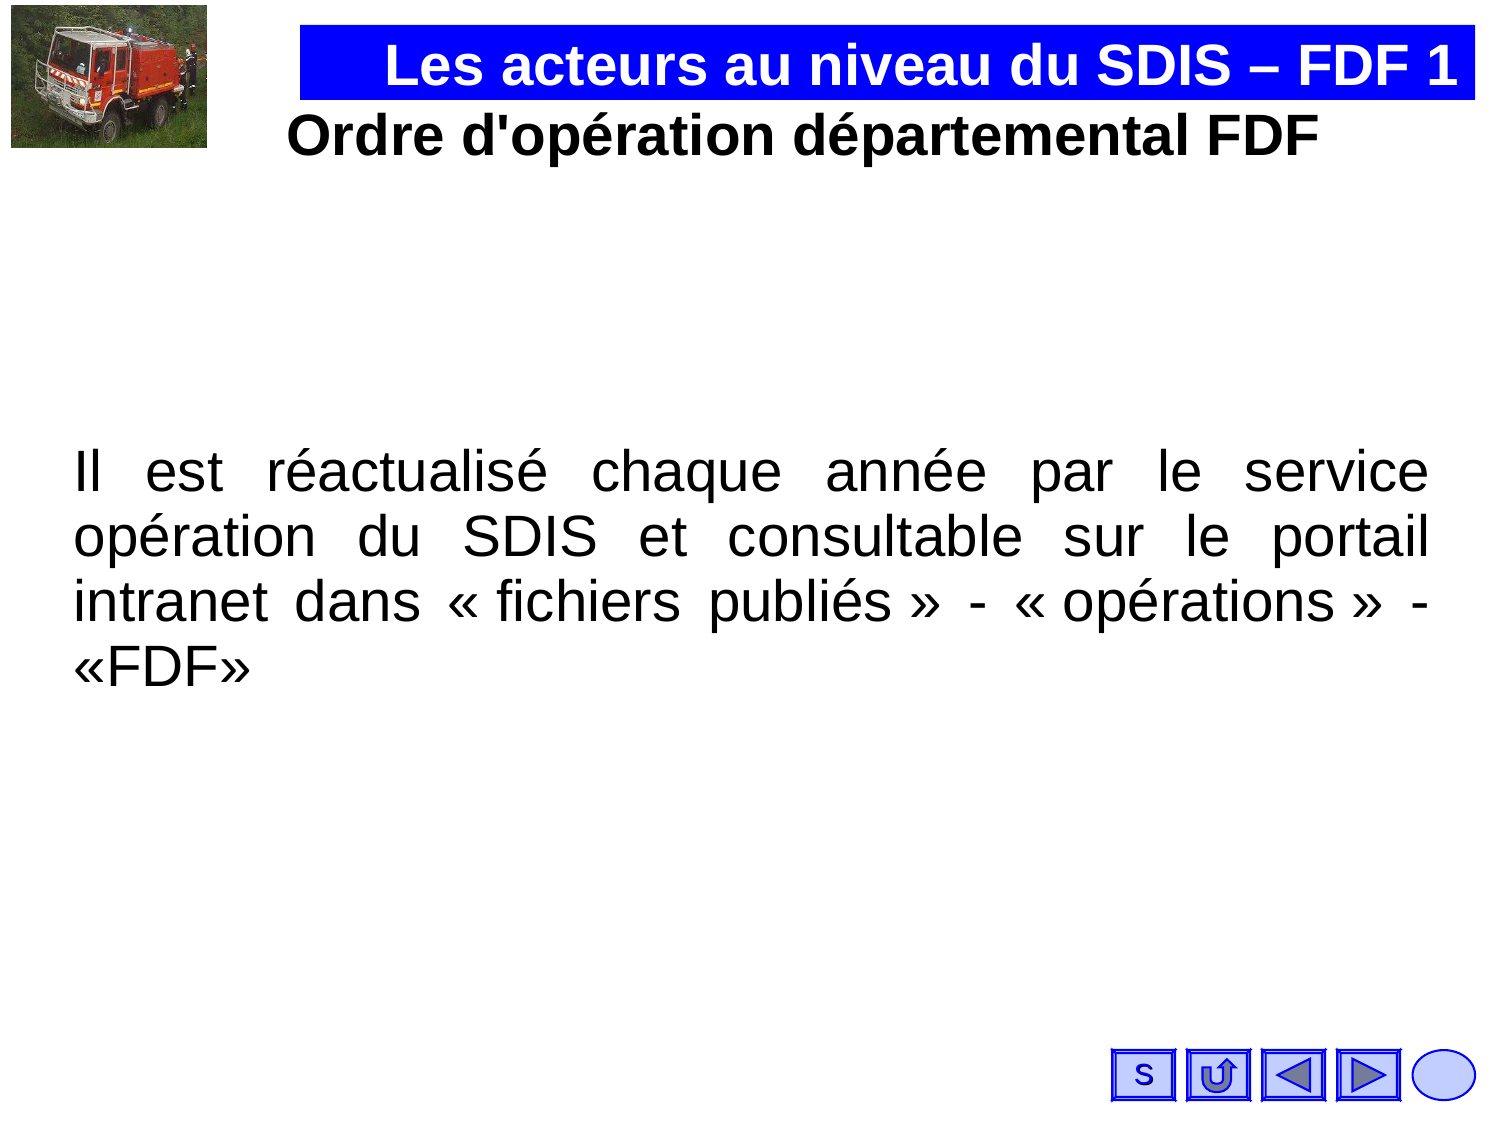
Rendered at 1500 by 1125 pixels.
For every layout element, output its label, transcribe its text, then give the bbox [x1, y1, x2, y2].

text_box Il est réactualisé chaque année par le service opération du SDIS et consultable sur le portail intranet dans « fichiers publiés » - « opérations » - «FDF» [59, 431, 1447, 706]
text_box Les acteurs au niveau du SDIS – FDF 1 [300, 24, 1476, 100]
picture [11, 5, 207, 148]
text_box Ordre d'opération départemental FDF [271, 94, 1336, 175]
text_box [1412, 1050, 1476, 1101]
